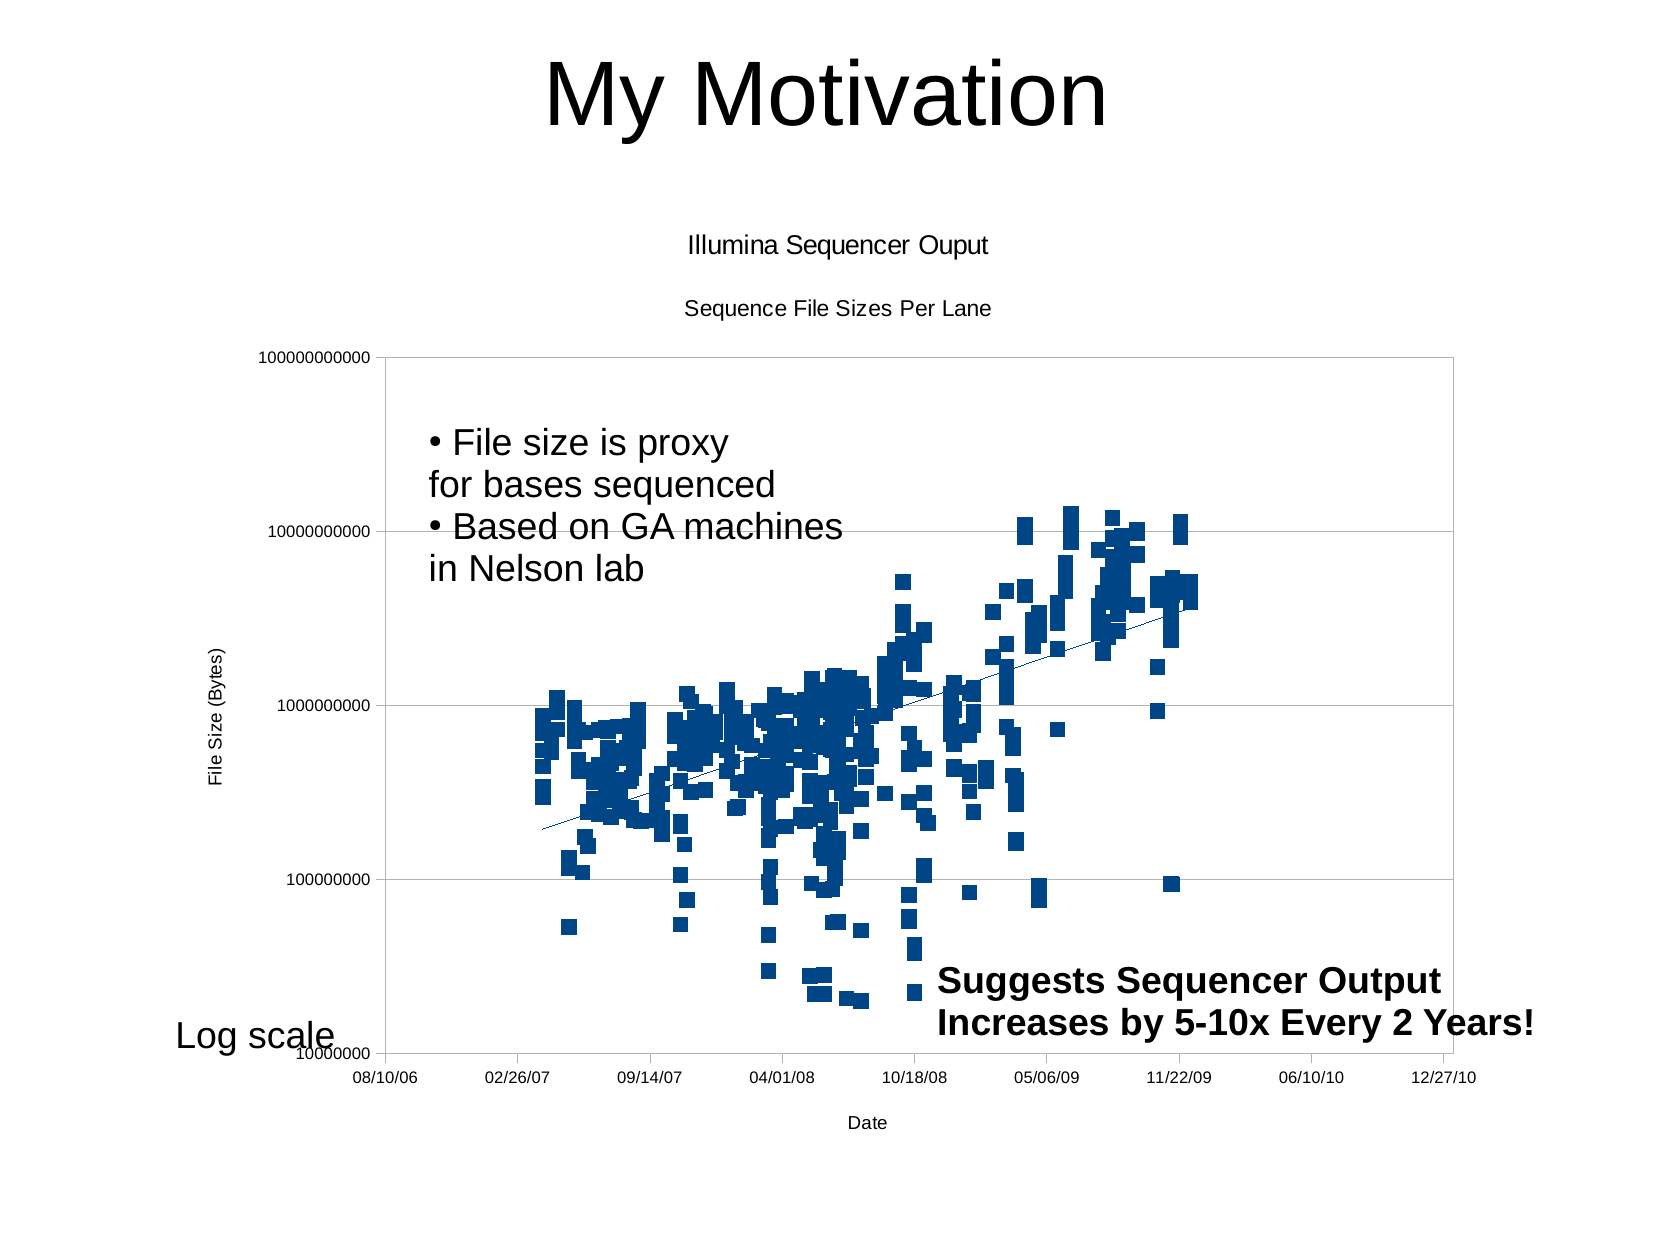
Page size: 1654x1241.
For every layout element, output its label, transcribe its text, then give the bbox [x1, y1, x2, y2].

text_box Suggests Sequencer Output Increases by 5-10x Every 2 Years! [922, 952, 1551, 1064]
title My Motivation [82, 0, 1571, 191]
text_box Log scale [160, 1007, 351, 1069]
text_box File size is proxy for bases sequenced Based on GA machines in Nelson lab [413, 414, 861, 615]
chart [172, 195, 1504, 1165]
